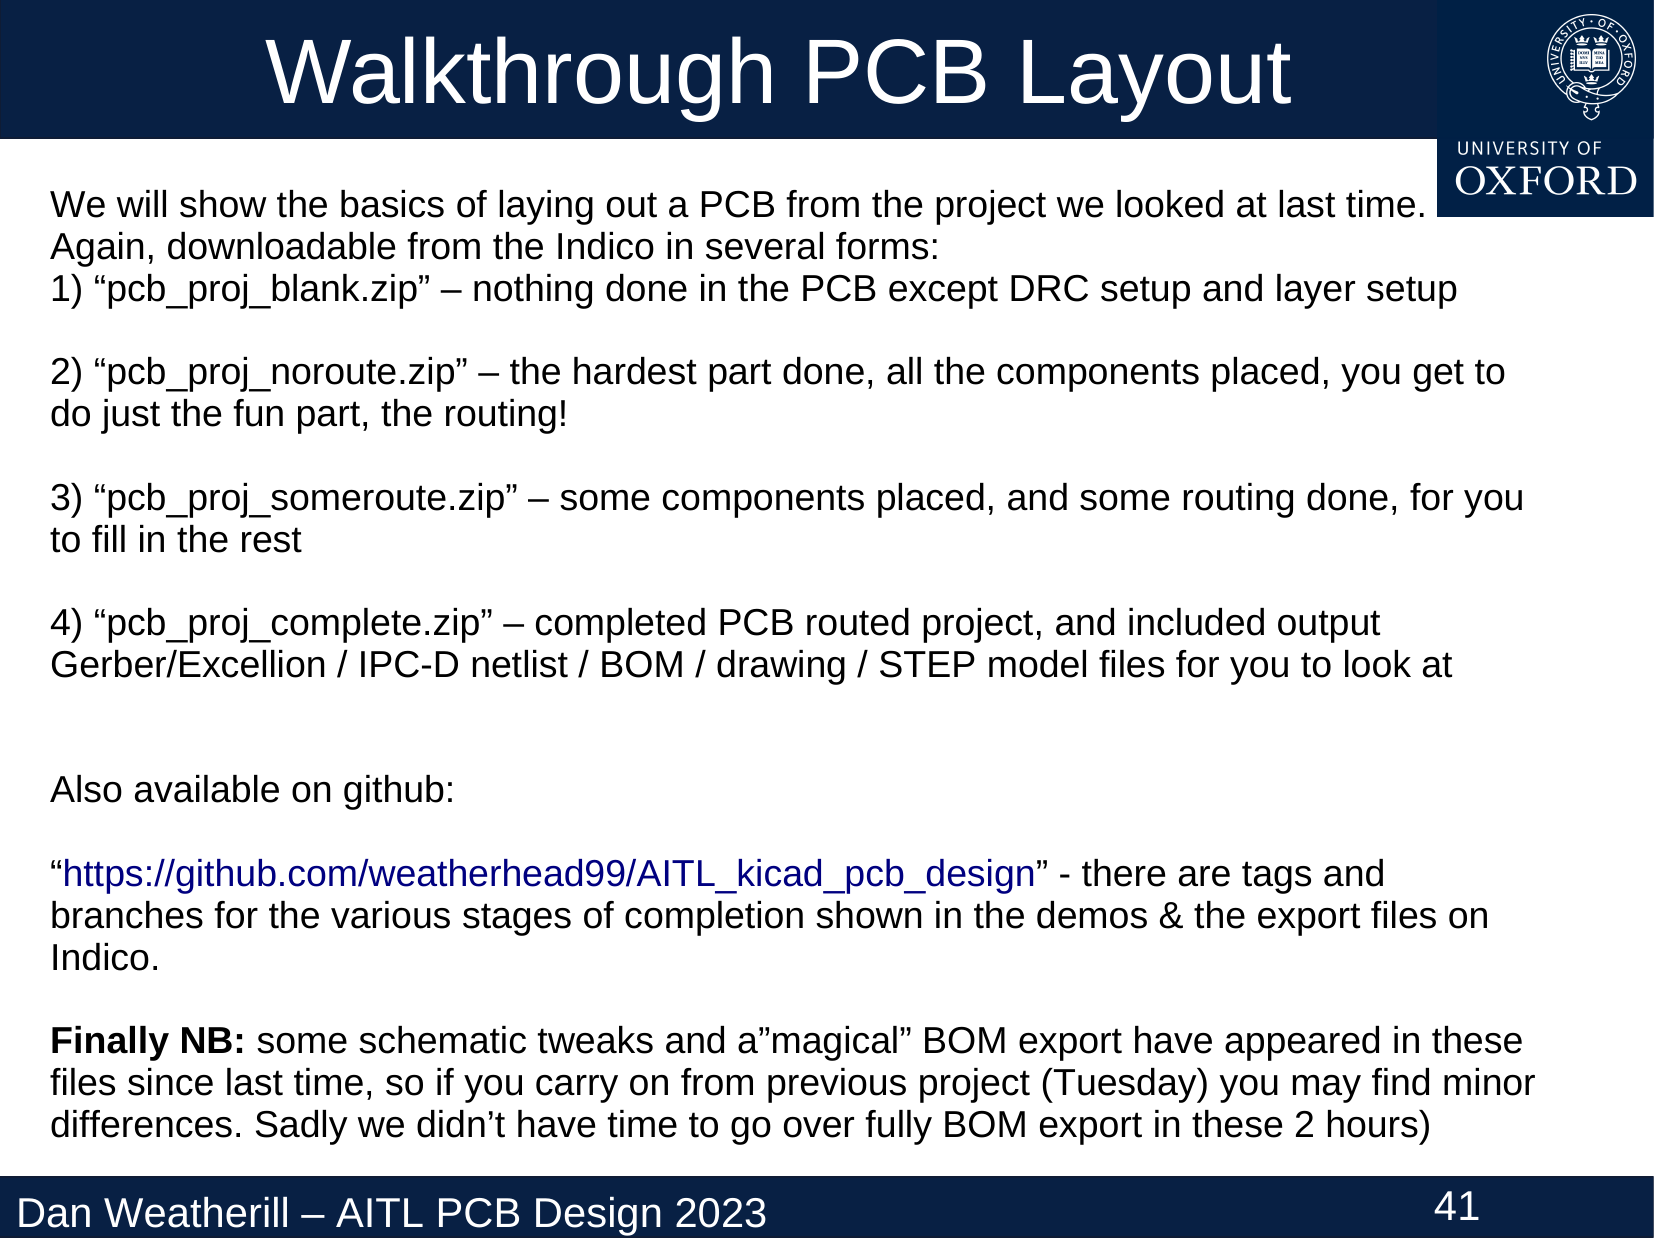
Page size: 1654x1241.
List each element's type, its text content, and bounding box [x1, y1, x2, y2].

title Walkthrough PCB Layout [35, 0, 1524, 176]
picture [1524, 0, 1654, 217]
text_box We will show the basics of laying out a PCB from the project we looked at last time. Again, downloadable from the Indico in several forms: 1) “pcb_proj_blank.zip” – nothing done in the PCB except DRC setup and layer setup 2) “pcb_proj_noroute.zip” – the hardest part done, all the components placed, you get to do just the fun part, the routing! 3) “pcb_proj_someroute.zip” – some components placed, and some routing done, for you to fill in the rest 4) “pcb_proj_complete.zip” – completed PCB routed project, and included output Gerber/Excellion / IPC-D netlist / BOM / drawing / STEP model files for you to look at Also available on github: “https://github.com/weatherhead99/AITL_kicad_pcb_design” - there are tags and branches for the various stages of completion shown in the demos & the export files on Indico. Finally NB: some schematic tweaks and a”magical” BOM export have appeared in these files since last time, so if you carry on from previous project (Tuesday) you may find minor differences. Sadly we didn’t have time to go over fully BOM export in these 2 hours) [35, 176, 1553, 1237]
